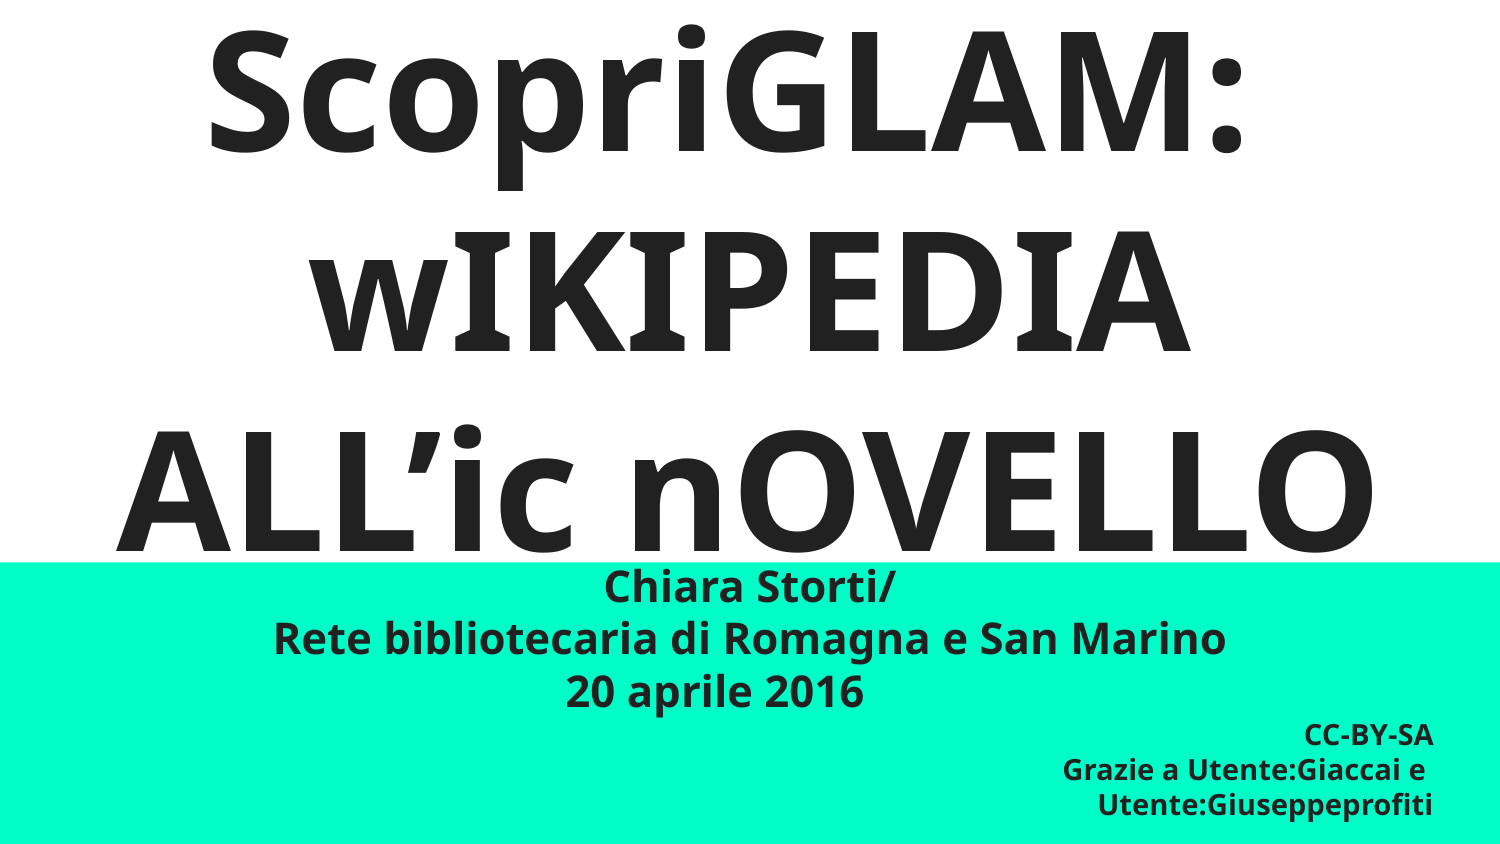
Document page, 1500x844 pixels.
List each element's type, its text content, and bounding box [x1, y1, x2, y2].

title ScopriGLAM: wIKIPEDIA ALL’ic nOVELLO [51, 64, 1449, 506]
subtitle Chiara Storti/ Rete bibliotecaria di Romagna e San Marino 20 aprile 2016 CC-BY-SA Grazie a Utente:Giaccai e Utente:Giuseppeprofiti [51, 607, 1449, 772]
